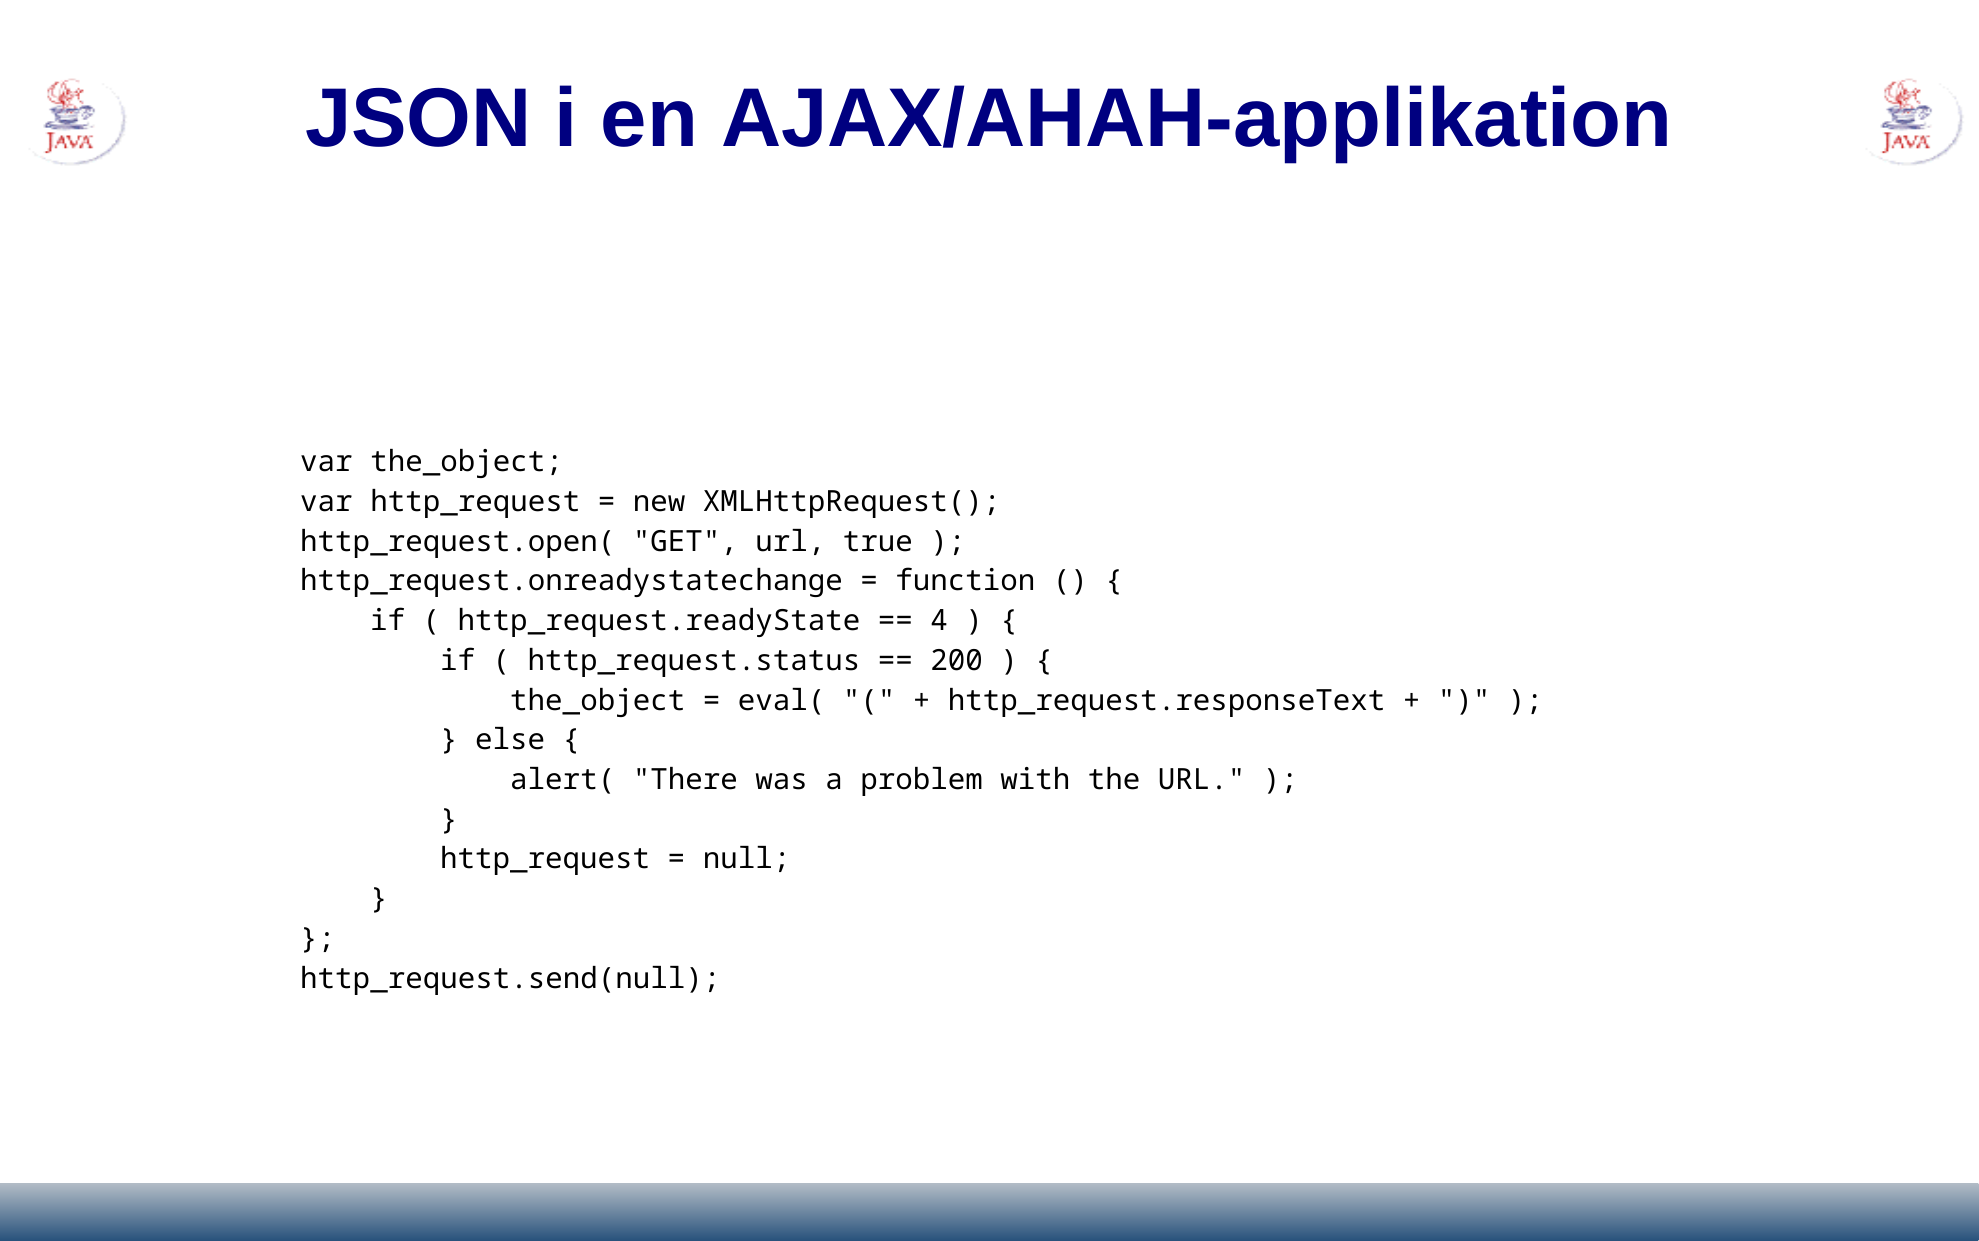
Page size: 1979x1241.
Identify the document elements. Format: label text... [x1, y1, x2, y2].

picture [12, 71, 126, 169]
picture [1853, 71, 1968, 169]
title JSON i en AJAX/AHAH-applikation [126, 14, 1853, 222]
text_box var the_object; var http_request = new XMLHttpRequest(); http_request.open( "GET", url, true ); http_request.onreadystatechange = function () { if ( http_request.readyState == 4 ) { if ( http_request.status == 200 ) { the_object = eval( "(" + http_request.responseText + ")" ); } else { alert( "There was a problem with the URL." ); } http_request = null; } }; http_request.send(null); [300, 440, 1979, 955]
